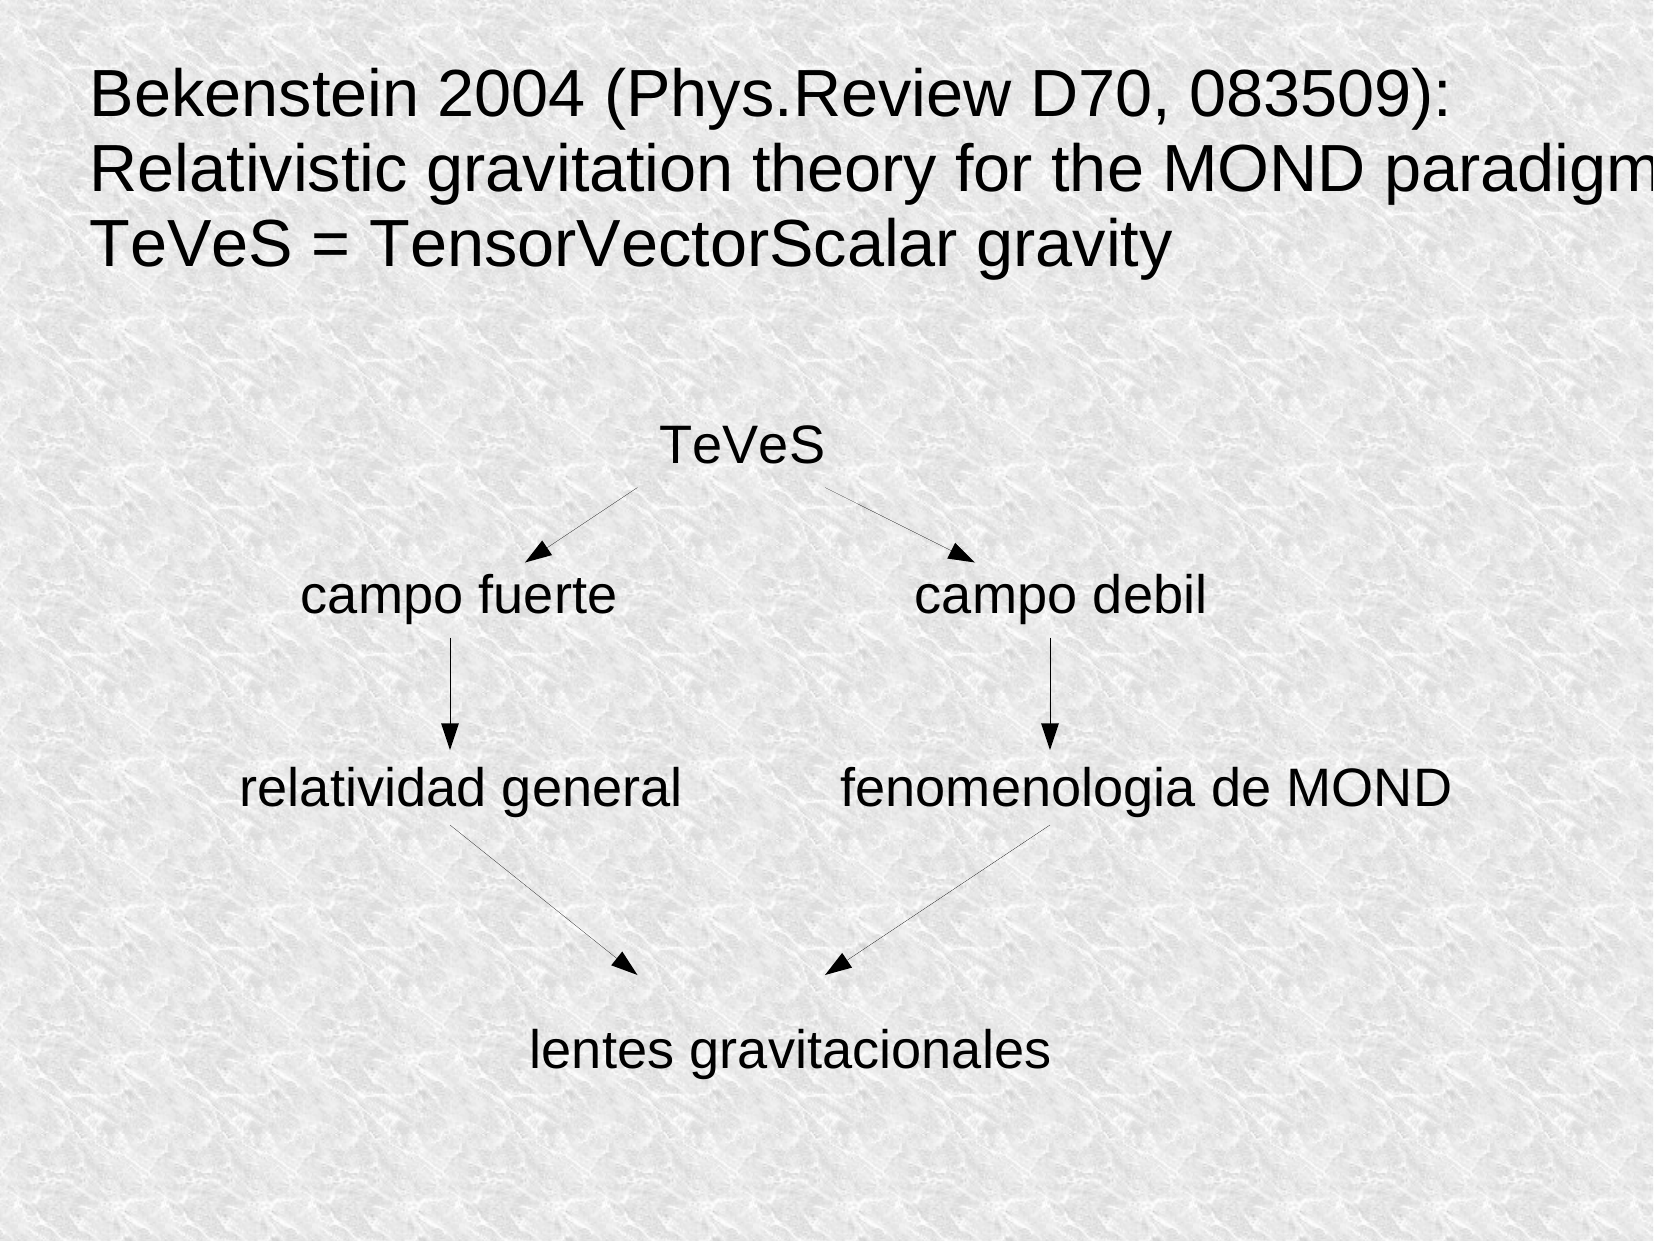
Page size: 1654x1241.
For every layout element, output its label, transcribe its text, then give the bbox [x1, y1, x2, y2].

text_box relatividad general [225, 750, 660, 831]
text_box lentes gravitacionales [515, 1012, 1013, 1093]
picture [0, 0, 1654, 1241]
text_box Bekenstein 2004 (Phys.Review D70, 083509): Relativistic gravitation theory for the MOND paradigm TeVeS = TensorVectorScalar gravity [75, 48, 1587, 306]
text_box campo fuerte [285, 557, 601, 638]
text_box fenomenologia de MOND [825, 750, 1426, 831]
text_box campo debil [900, 557, 1197, 638]
text_box TeVeS [644, 407, 826, 488]
